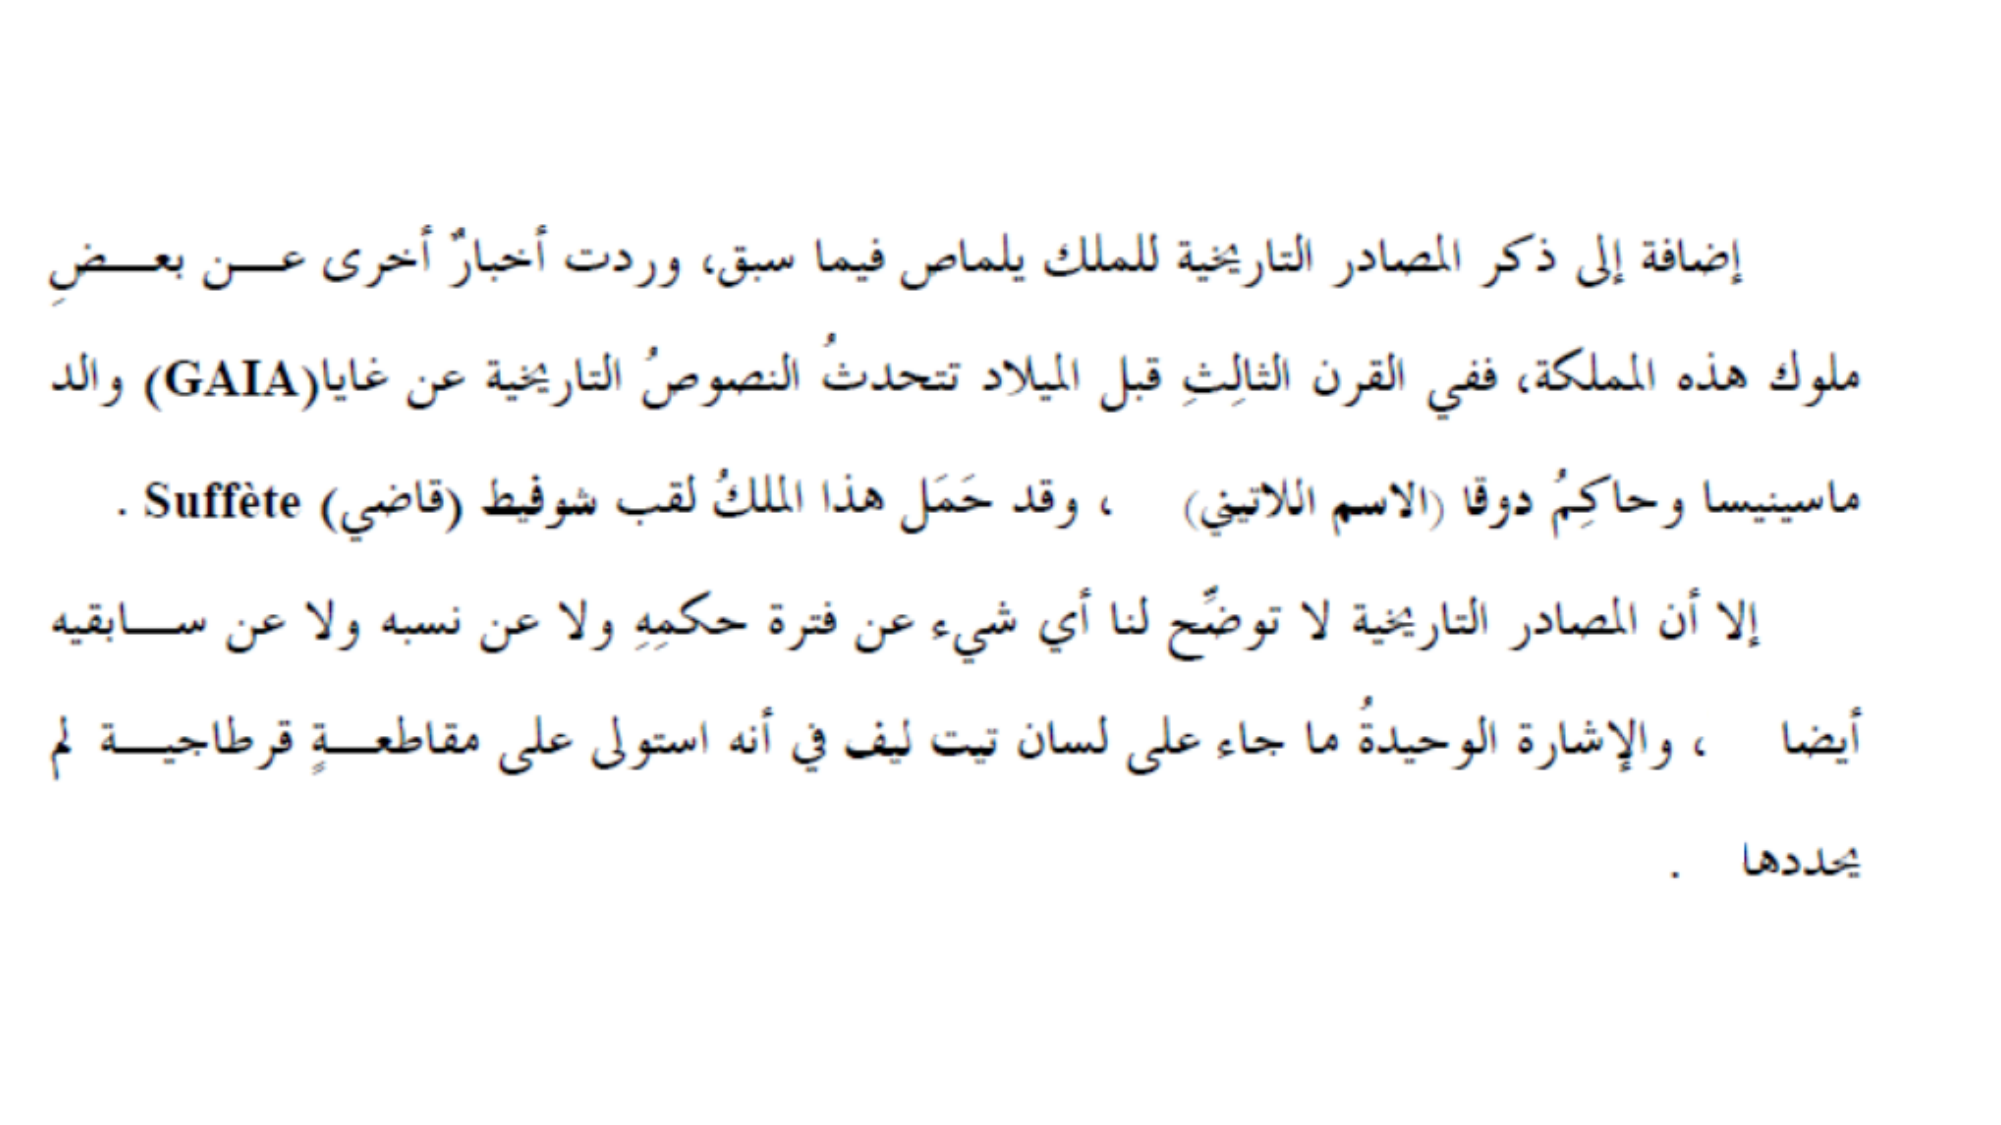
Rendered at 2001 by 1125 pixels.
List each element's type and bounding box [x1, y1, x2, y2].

picture [41, 224, 1959, 906]
